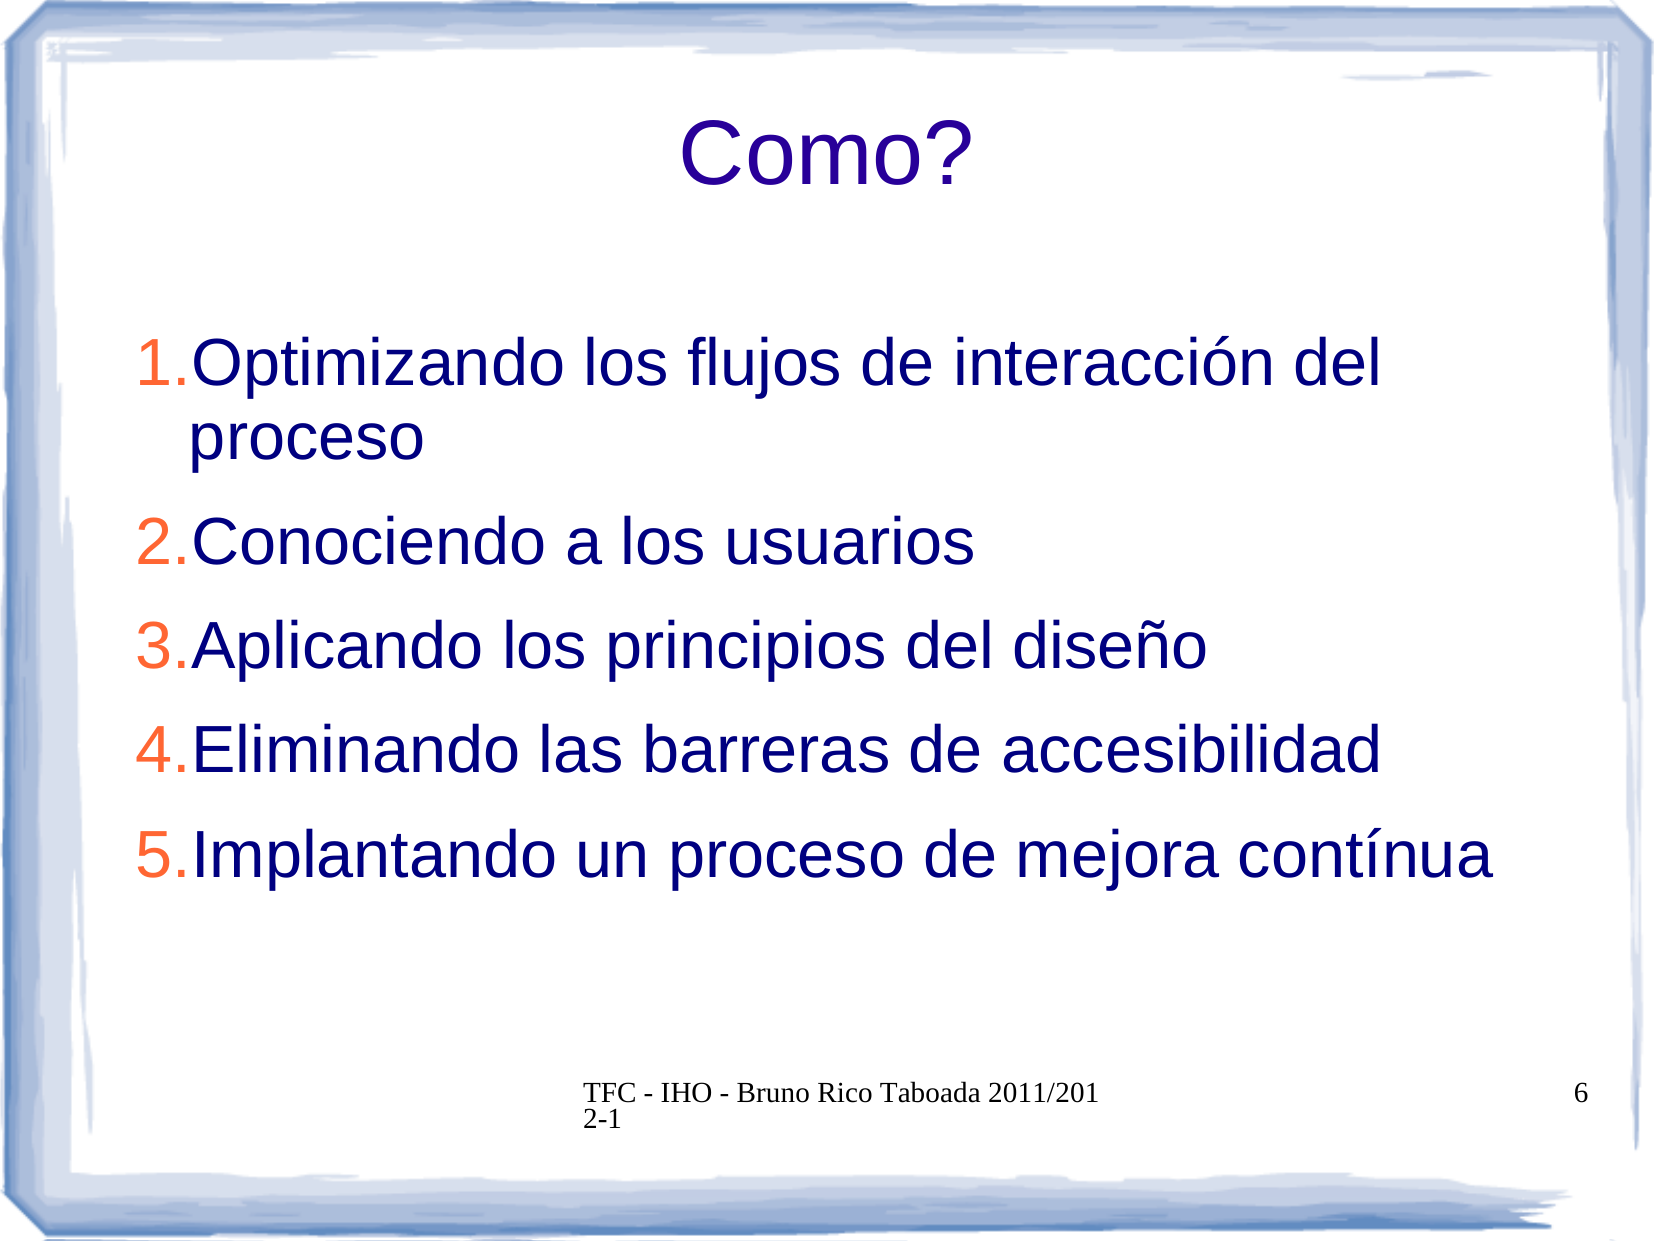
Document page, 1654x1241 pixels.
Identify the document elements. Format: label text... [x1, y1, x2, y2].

picture [0, 0, 1654, 1241]
title Como? [82, 49, 1571, 257]
list Optimizando los flujos de interacción del proceso Conociendo a los usuarios Aplicando los principios del diseño Eliminando las barreras de accesibilidad Implantando un proceso de mejora contínua [118, 324, 1571, 1167]
